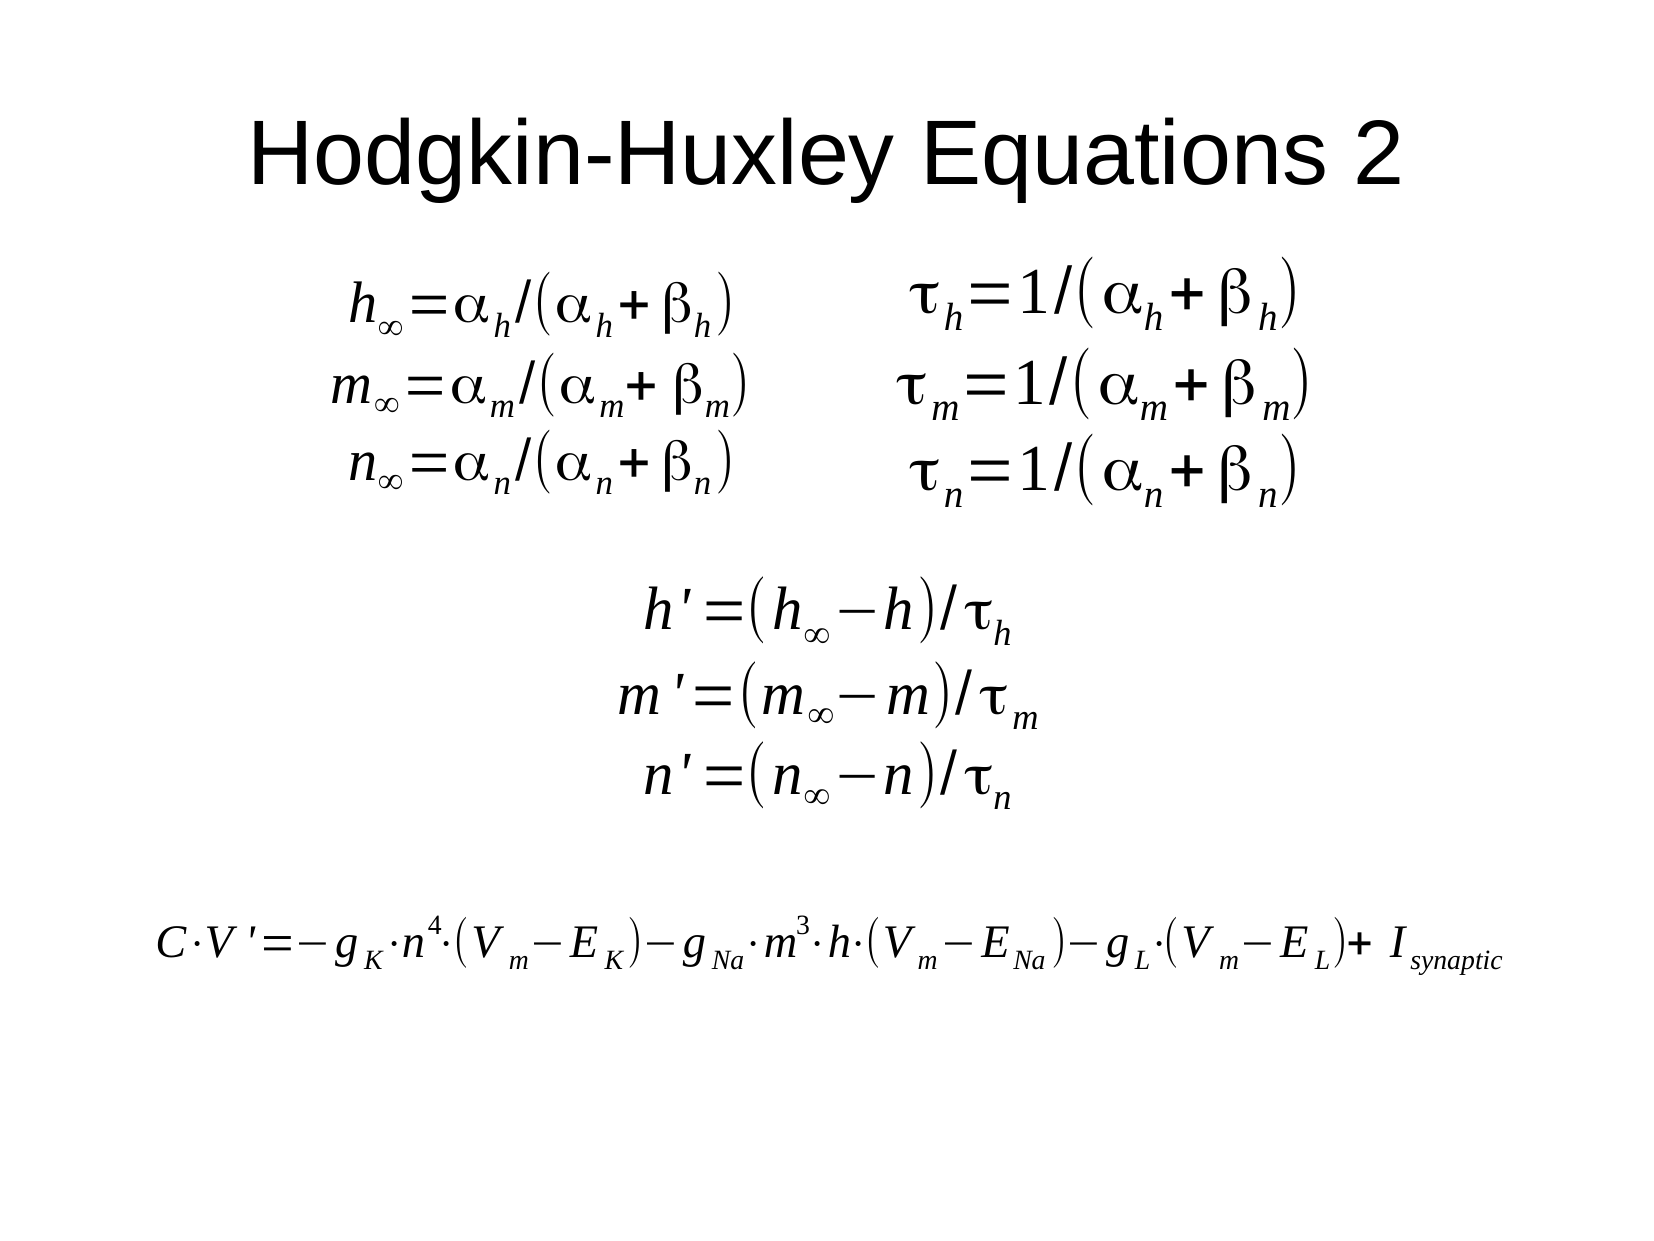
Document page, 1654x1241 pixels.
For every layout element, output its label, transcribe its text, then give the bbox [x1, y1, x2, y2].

chart [601, 576, 1052, 818]
chart [315, 271, 766, 503]
chart [143, 908, 1516, 975]
chart [878, 256, 1329, 516]
title Hodgkin-Huxley Equations 2 [82, 49, 1571, 257]
